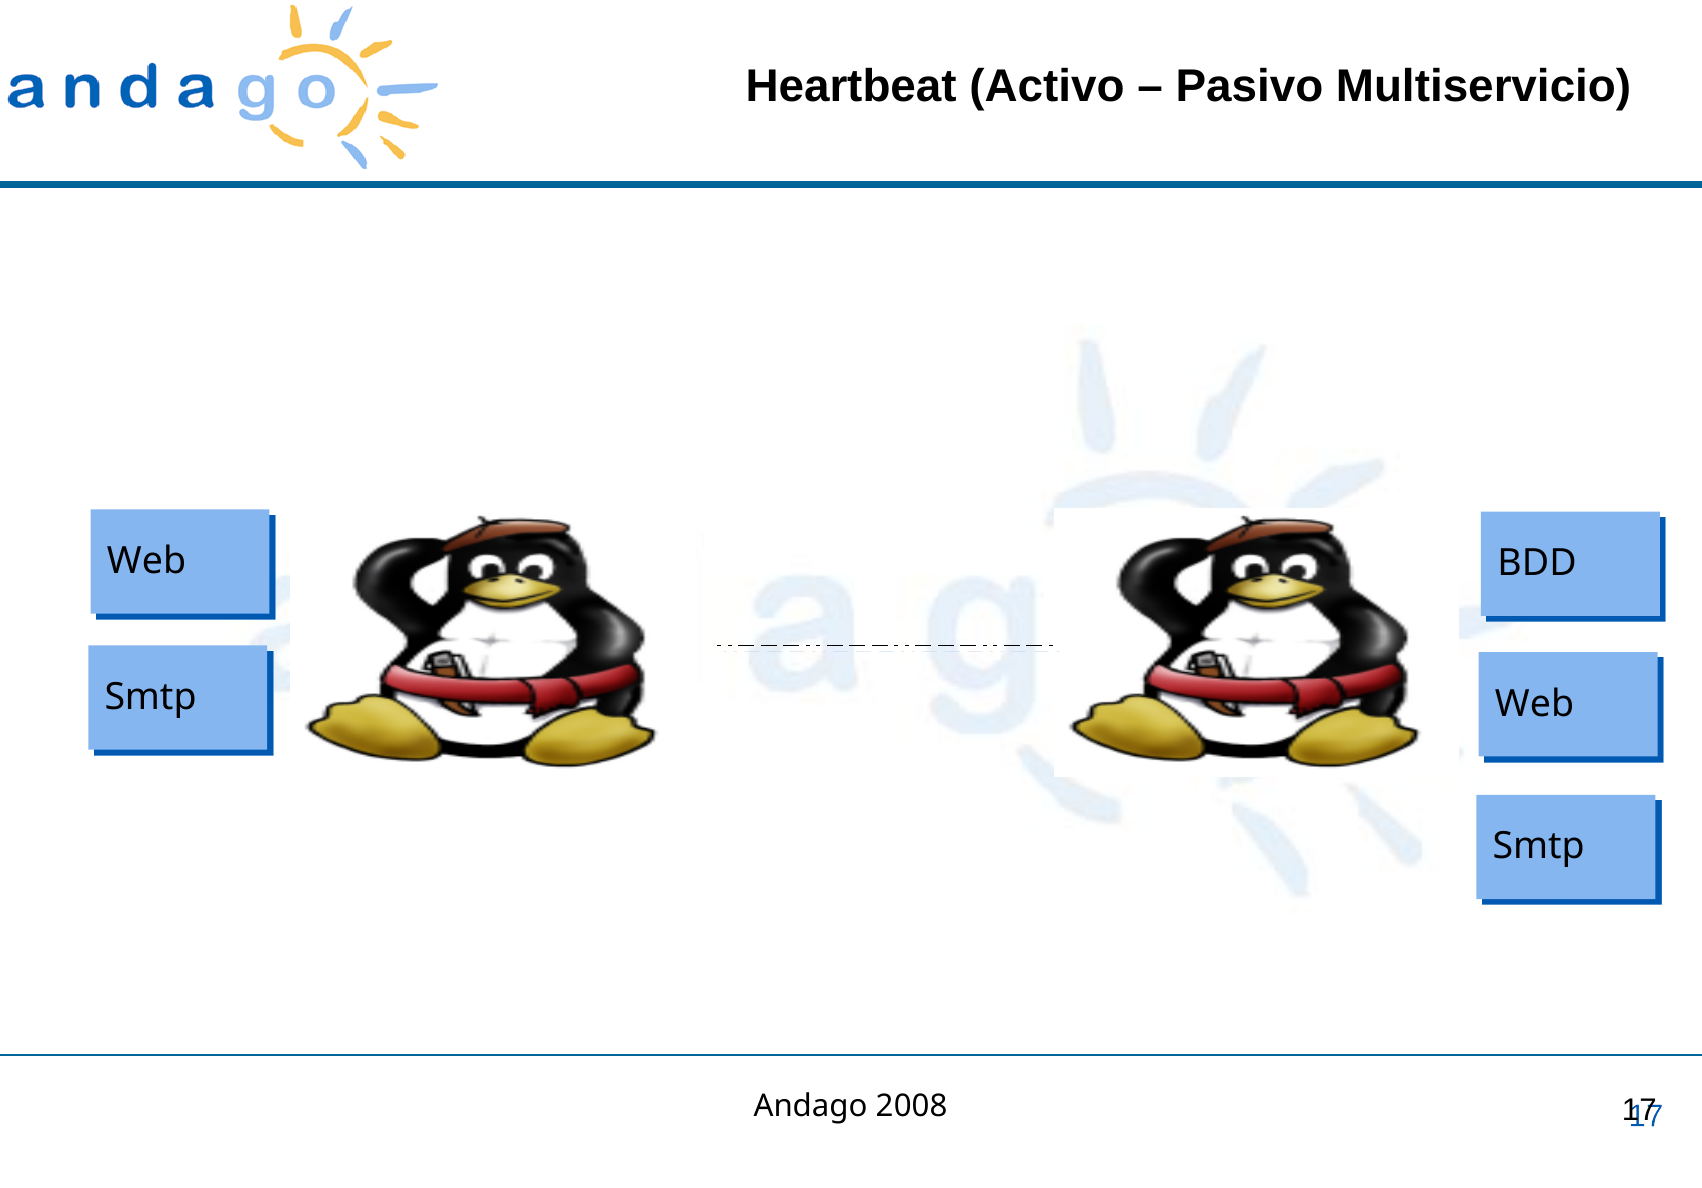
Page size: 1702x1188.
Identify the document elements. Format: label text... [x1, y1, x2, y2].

text_box Web [1478, 652, 1658, 757]
text_box BDD [1480, 511, 1660, 616]
text_box Smtp [88, 645, 268, 750]
title Heartbeat (Activo – Pasivo Multiservicio) [255, 0, 1702, 188]
picture [0, 0, 255, 175]
text_box Web [90, 509, 270, 614]
text_box Smtp [1476, 794, 1656, 900]
picture [224, 324, 1538, 919]
